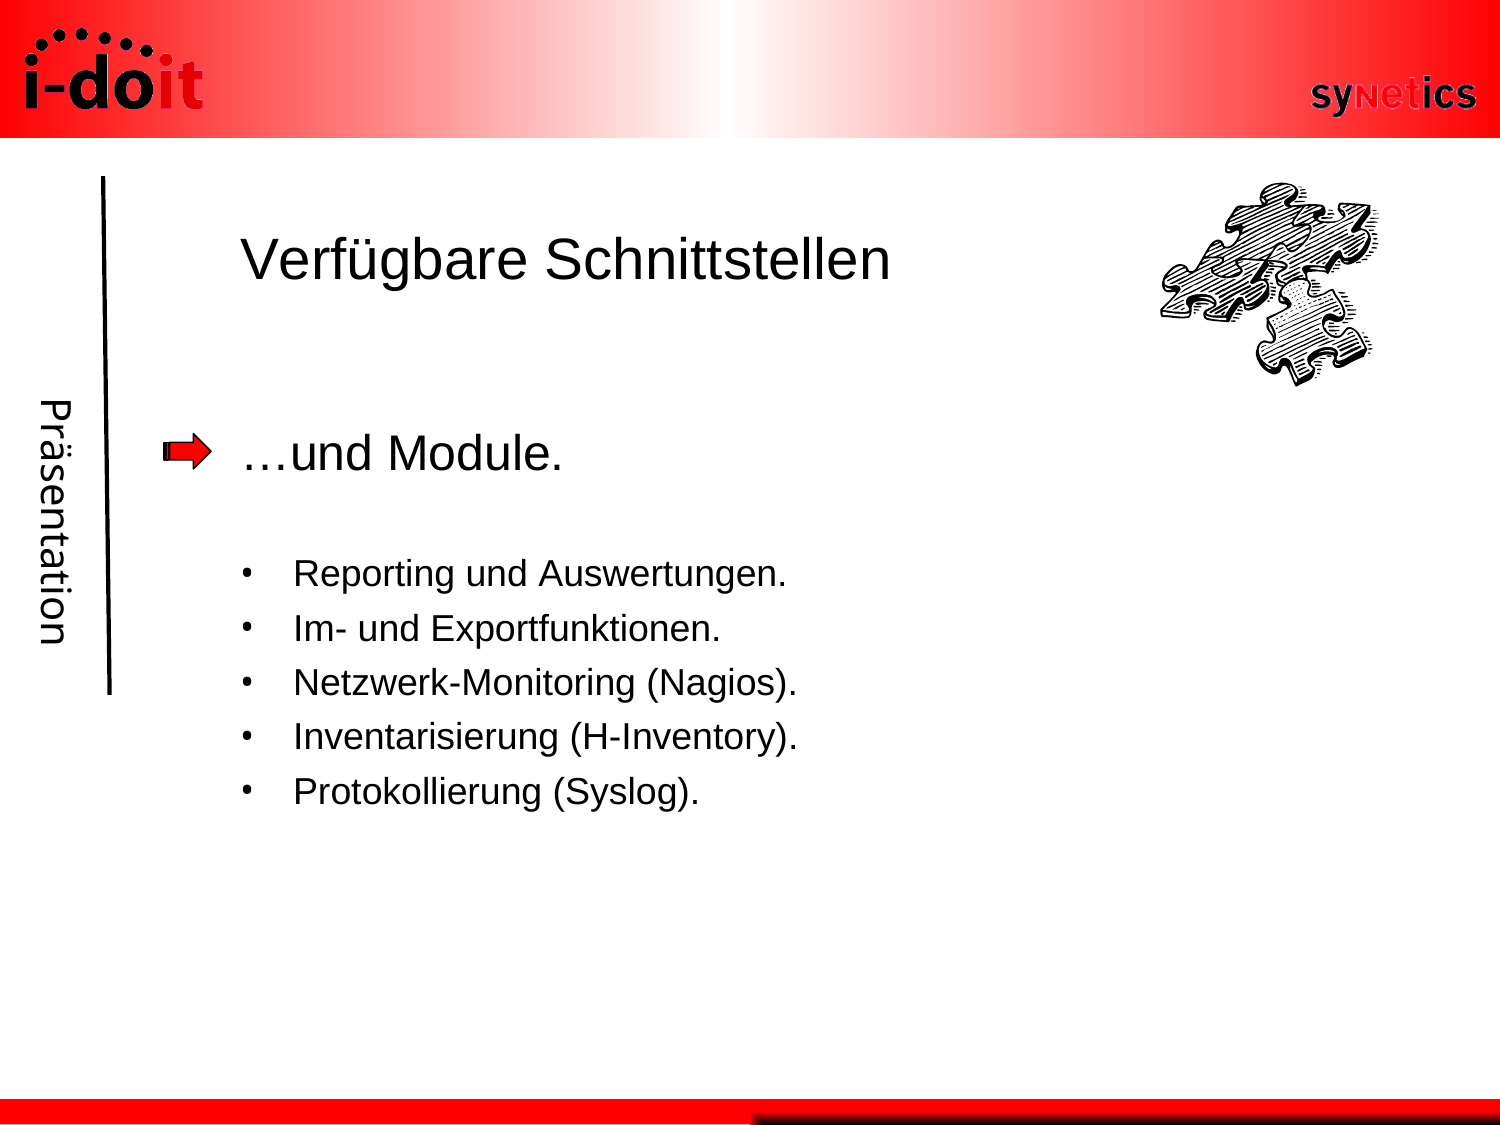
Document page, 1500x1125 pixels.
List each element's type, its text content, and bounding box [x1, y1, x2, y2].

text_box [164, 433, 212, 469]
text_box Verfügbare Schnittstellen [225, 162, 1426, 351]
picture [1311, 75, 1476, 119]
picture [1160, 182, 1380, 387]
text_box …und Module. Reporting und Auswertungen. Im- und Exportfunktionen. Netzwerk-Monitoring (Nagios). Inventarisierung (H-Inventory). Protokollierung (Syslog). [225, 412, 1426, 1001]
picture [5, 11, 254, 126]
